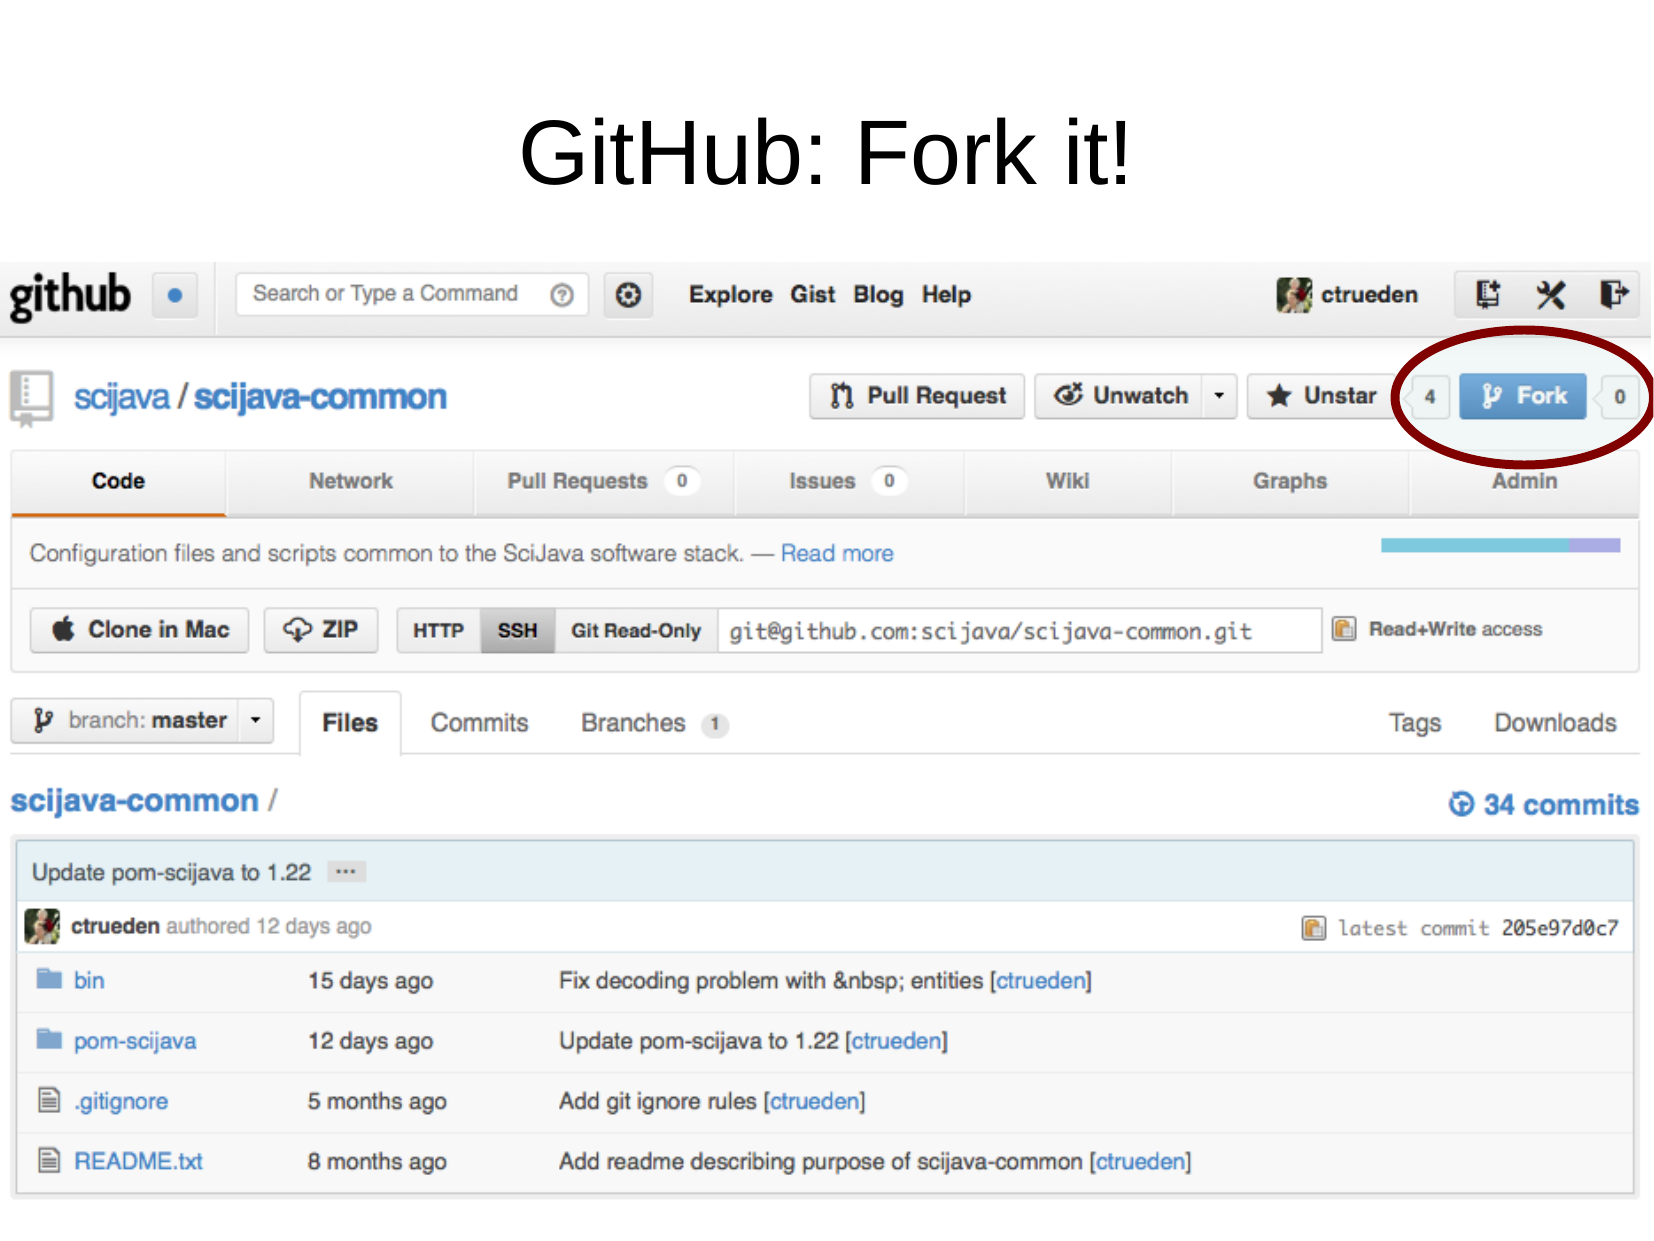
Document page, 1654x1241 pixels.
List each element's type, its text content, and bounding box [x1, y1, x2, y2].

text_box [1395, 330, 1654, 466]
picture [0, 262, 1651, 1214]
title GitHub: Fork it! [82, 49, 1571, 257]
